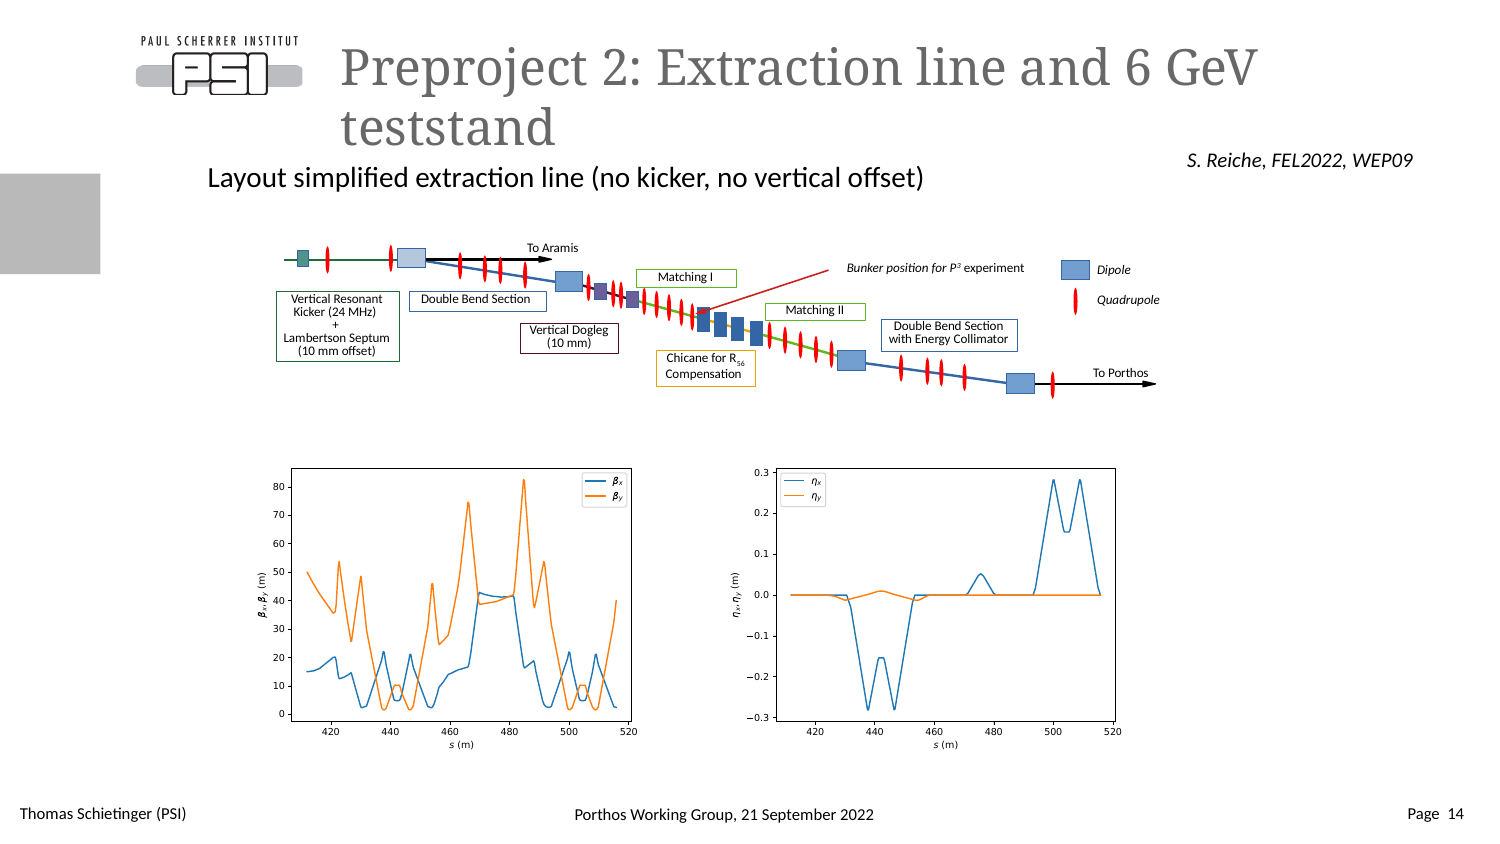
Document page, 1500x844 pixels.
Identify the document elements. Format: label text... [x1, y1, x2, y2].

text_box To Aramis [527, 242, 579, 256]
text_box 10 [273, 680, 286, 692]
text_box Matching II [785, 305, 845, 319]
text_box Vertical Dogleg [529, 325, 612, 339]
text_box [783, 326, 788, 354]
text_box [325, 246, 330, 274]
text_box [667, 293, 672, 322]
text_box [939, 358, 944, 387]
text_box Kicker (24 MHz) [293, 306, 380, 320]
text_box Bunker position for P [846, 262, 957, 276]
text_box Compensation [665, 368, 745, 382]
text_box Double Bend Section [893, 321, 1007, 334]
text_box 520 [619, 726, 638, 738]
text_box [1050, 371, 1055, 399]
text_box (m) [256, 572, 268, 593]
text_box x [733, 605, 742, 612]
text_box To Porthos [1093, 367, 1149, 382]
text_box , [729, 598, 741, 608]
text_box 0.1 [754, 630, 770, 642]
text_box [1073, 287, 1078, 316]
text_box [750, 321, 763, 346]
text_box y [618, 494, 626, 503]
text_box 0.1 [754, 549, 770, 561]
text_box Chicane for R [666, 352, 737, 366]
text_box , [256, 597, 268, 608]
text_box 500 [1044, 726, 1063, 738]
text_box x [260, 604, 269, 612]
text_box (10 mm offset) [297, 346, 377, 360]
text_box S. Reiche, FEL2022, WEP09 [1172, 144, 1438, 181]
text_box [626, 291, 639, 308]
text_box [619, 281, 624, 310]
text_box [555, 271, 583, 292]
text_box y [260, 589, 269, 597]
title Preproject 2: Extraction line and 6 GeV teststand [340, 35, 1477, 102]
text_box [388, 244, 393, 273]
text_box 480 [984, 726, 1003, 738]
text_box 80 [273, 481, 286, 493]
text_box [482, 255, 487, 283]
text_box 70 [273, 510, 286, 522]
text_box [397, 248, 426, 268]
text_box [642, 288, 647, 316]
text_box Vertical Resonant [291, 293, 386, 307]
text_box [714, 312, 727, 337]
text_box [925, 357, 930, 385]
text_box 0 [279, 709, 289, 721]
text_box Lambertson Septum [283, 333, 394, 347]
text_box 40 [273, 595, 286, 607]
text_box [837, 350, 866, 371]
text_box 500 [560, 726, 579, 738]
text_box [829, 340, 834, 368]
text_box [731, 317, 744, 341]
text_box experiment [960, 262, 1025, 276]
text_box [523, 261, 528, 289]
text_box s (m) [449, 739, 475, 751]
text_box (m) [729, 572, 741, 593]
text_box 0.2 [754, 671, 770, 683]
text_box 520 [1103, 726, 1123, 738]
text_box [814, 335, 819, 364]
text_box [297, 250, 309, 267]
text_box 460 [925, 726, 944, 738]
text_box 0.3 [754, 712, 770, 724]
text_box y [733, 590, 742, 597]
text_box [899, 354, 904, 382]
text_box [594, 283, 607, 300]
text_box [1006, 373, 1035, 394]
text_box [1061, 260, 1090, 280]
text_box Matching I [657, 271, 714, 285]
text_box [654, 290, 659, 319]
text_box 440 [865, 726, 884, 738]
text_box [721, 429, 1160, 758]
text_box [611, 279, 616, 308]
text_box [498, 256, 503, 285]
text_box 50 [273, 567, 286, 579]
text_box with Energy Collimator [888, 334, 1009, 348]
text_box [962, 363, 967, 392]
text_box Dipole [1097, 264, 1131, 278]
text_box s (m) [933, 739, 959, 751]
text_box 480 [500, 726, 519, 738]
text_box 0.2 [754, 508, 770, 520]
text_box [690, 303, 710, 332]
text_box [458, 251, 463, 280]
text_box [679, 298, 684, 327]
text_box Double Bend Section [421, 293, 534, 307]
text_box (10 mm) [546, 338, 592, 352]
text_box 56 [736, 361, 745, 368]
text_box [586, 273, 591, 302]
text_box Quadrupole [1097, 294, 1161, 308]
text_box [538, 256, 553, 263]
text_box 20 [273, 652, 286, 664]
text_box 440 [381, 726, 400, 738]
text_box 460 [441, 726, 460, 738]
text_box [767, 321, 772, 350]
text_box 0.3 [754, 467, 770, 479]
text_box [744, 352, 758, 366]
text_box [237, 429, 675, 758]
text_box 60 [273, 538, 286, 550]
text_box x [618, 479, 626, 488]
text_box y [817, 493, 824, 502]
text_box 420 [321, 726, 341, 738]
text_box 0.0 [754, 589, 770, 602]
text_box + [332, 319, 346, 333]
text_box x [817, 479, 824, 487]
text_box 30 [273, 623, 286, 635]
text_box [798, 331, 803, 359]
text_box Layout simplified extraction line (no kicker, no vertical offset) [192, 158, 967, 203]
text_box 420 [806, 726, 825, 738]
text_box [1142, 381, 1157, 388]
